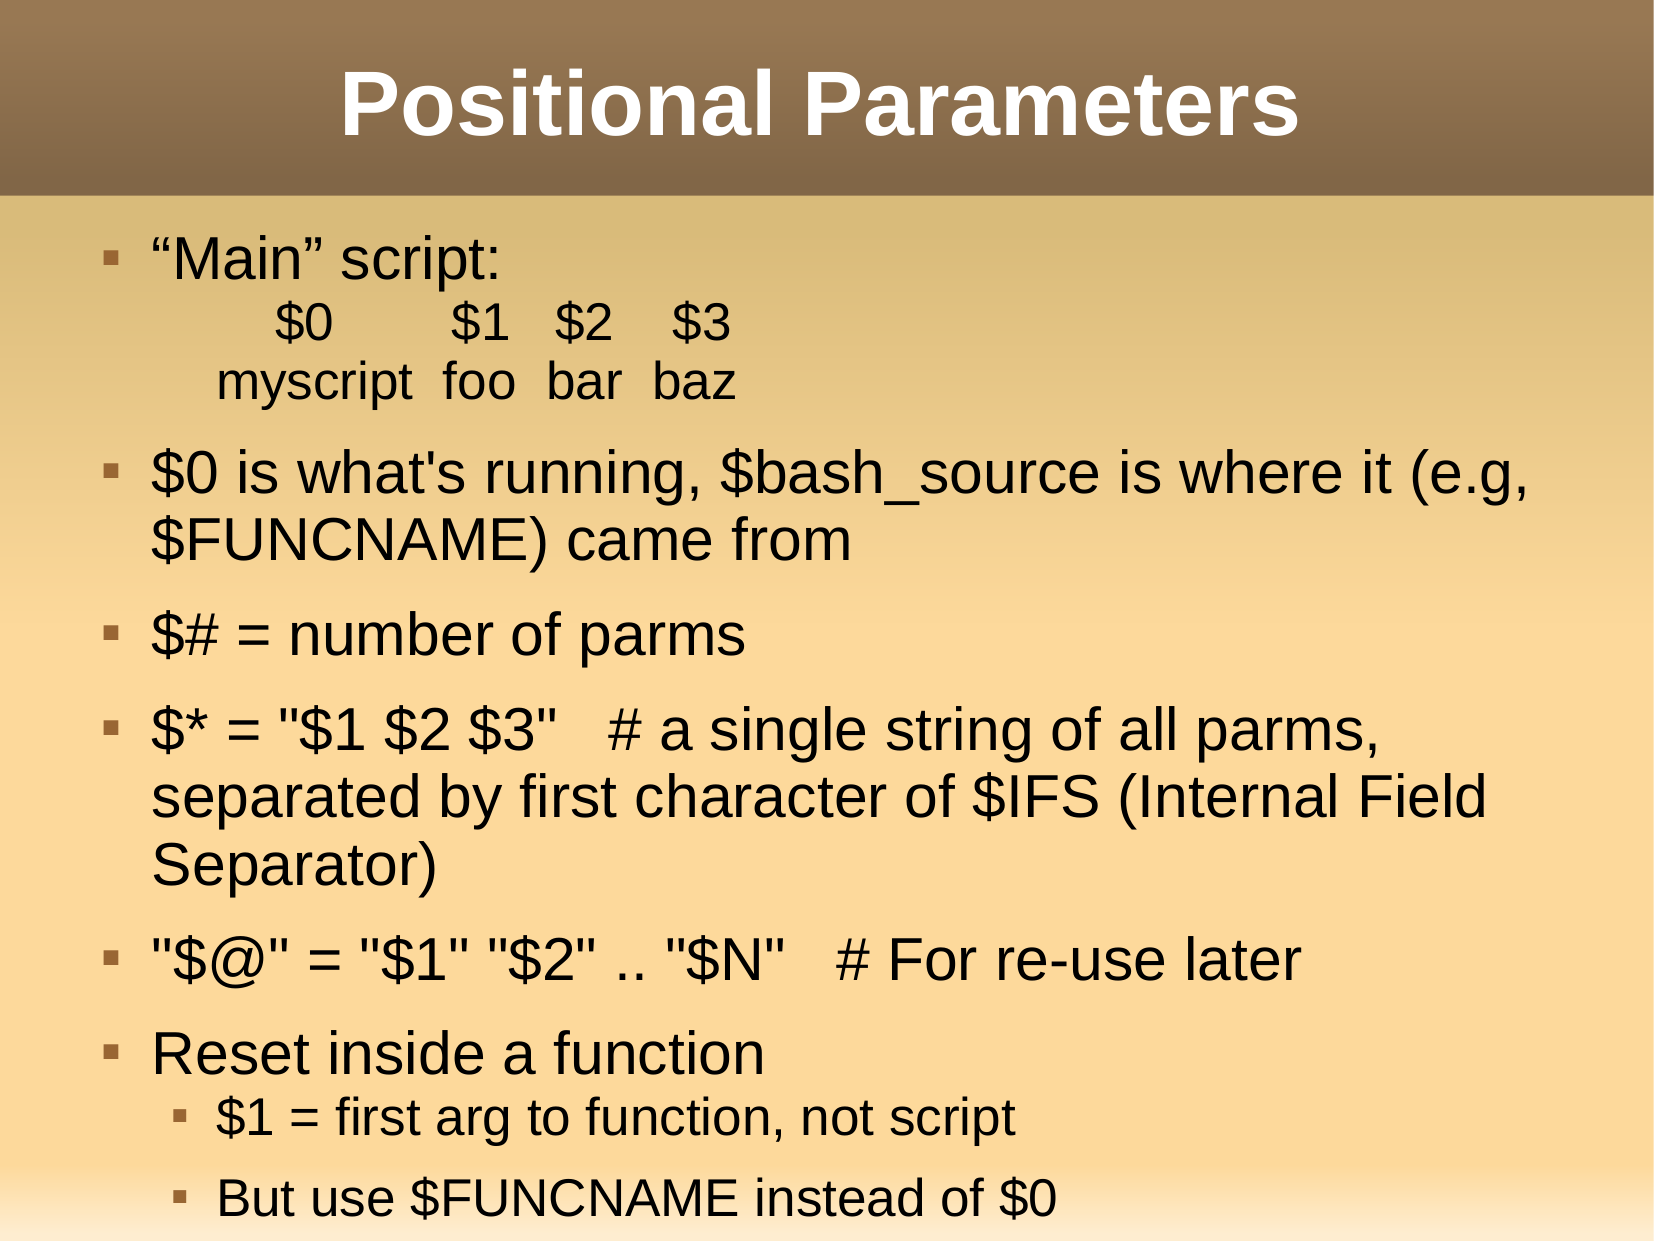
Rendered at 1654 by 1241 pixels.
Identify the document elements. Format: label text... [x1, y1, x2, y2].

picture [0, 0, 1654, 1241]
title Positional Parameters [76, 0, 1565, 208]
list “Main” script: $0 $1 $2 $3 myscript foo bar baz $0 is what's running, $bash_source is where it (e.g, $FUNCNAME) came from $# = number of parms $* = "$1 $2 $3" # a single string of all parms, separated by first character of $IFS (Internal Field Separator) "$@" = "$1" "$2" .. "$N" # For re-use later Reset inside a function $1 = first arg to function, not script But use $FUNCNAME instead of $0 [87, 225, 1576, 1238]
